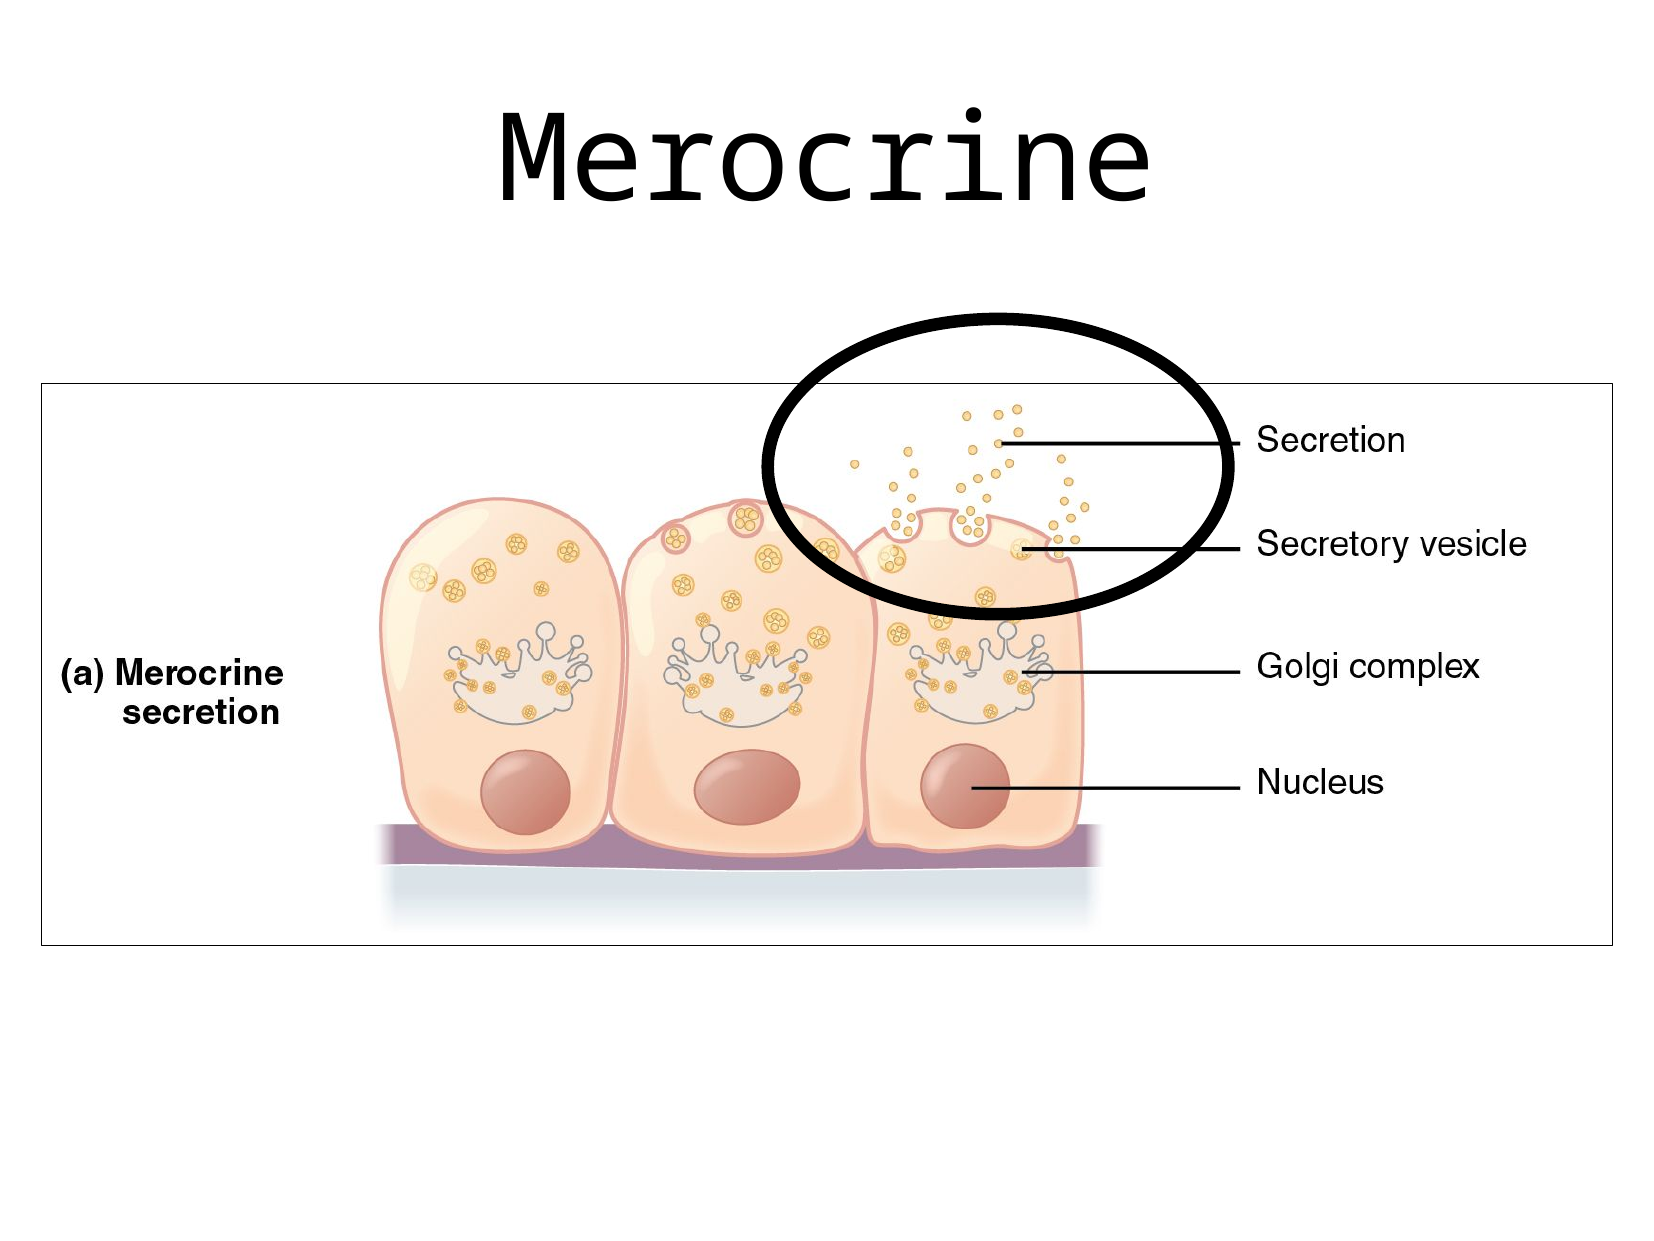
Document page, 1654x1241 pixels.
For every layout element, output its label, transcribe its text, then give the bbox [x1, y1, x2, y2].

picture [774, 383, 1222, 607]
title Merocrine [82, 49, 1571, 257]
picture [41, 383, 1612, 945]
